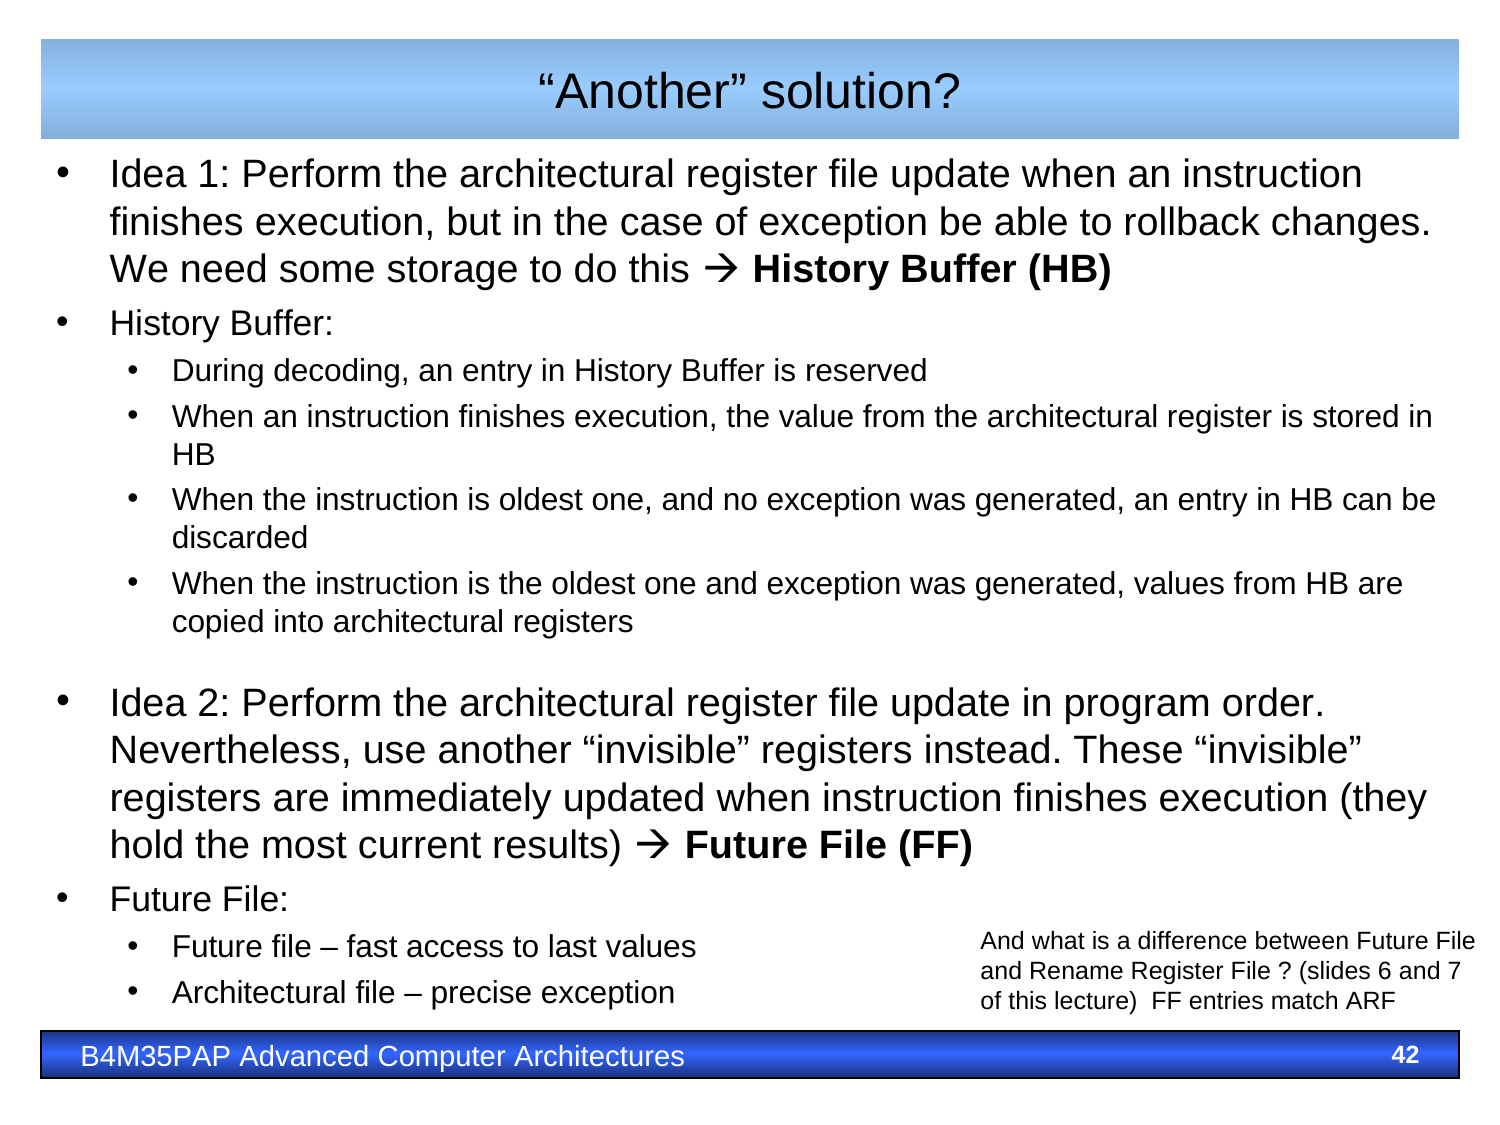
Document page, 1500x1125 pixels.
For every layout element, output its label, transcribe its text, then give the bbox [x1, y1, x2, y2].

text_box And what is a difference between Future File and Rename Register File ? (slides 6 and 7 of this lecture) FF entries match ARF [965, 917, 1500, 1023]
list Idea 1: Perform the architectural register file update when an instruction finishes execution, but in the case of exception be able to rollback changes. We need some storage to do this  History Buffer (HB) History Buffer: During decoding, an entry in History Buffer is reserved When an instruction finishes execution, the value from the architectural register is stored in HB When the instruction is oldest one, and no exception was generated, an entry in HB can be discarded When the instruction is the oldest one and exception was generated, values from HB are copied into architectural registers Idea 2: Perform the architectural register file update in program order. Nevertheless, use another “invisible” registers instead. These “invisible” registers are immediately updated when instruction finishes execution (they hold the most current results)  Future File (FF) Future File: Future file – fast access to last values Architectural file – precise exception [41, 140, 1500, 1027]
title “Another” solution? [41, 39, 1459, 139]
